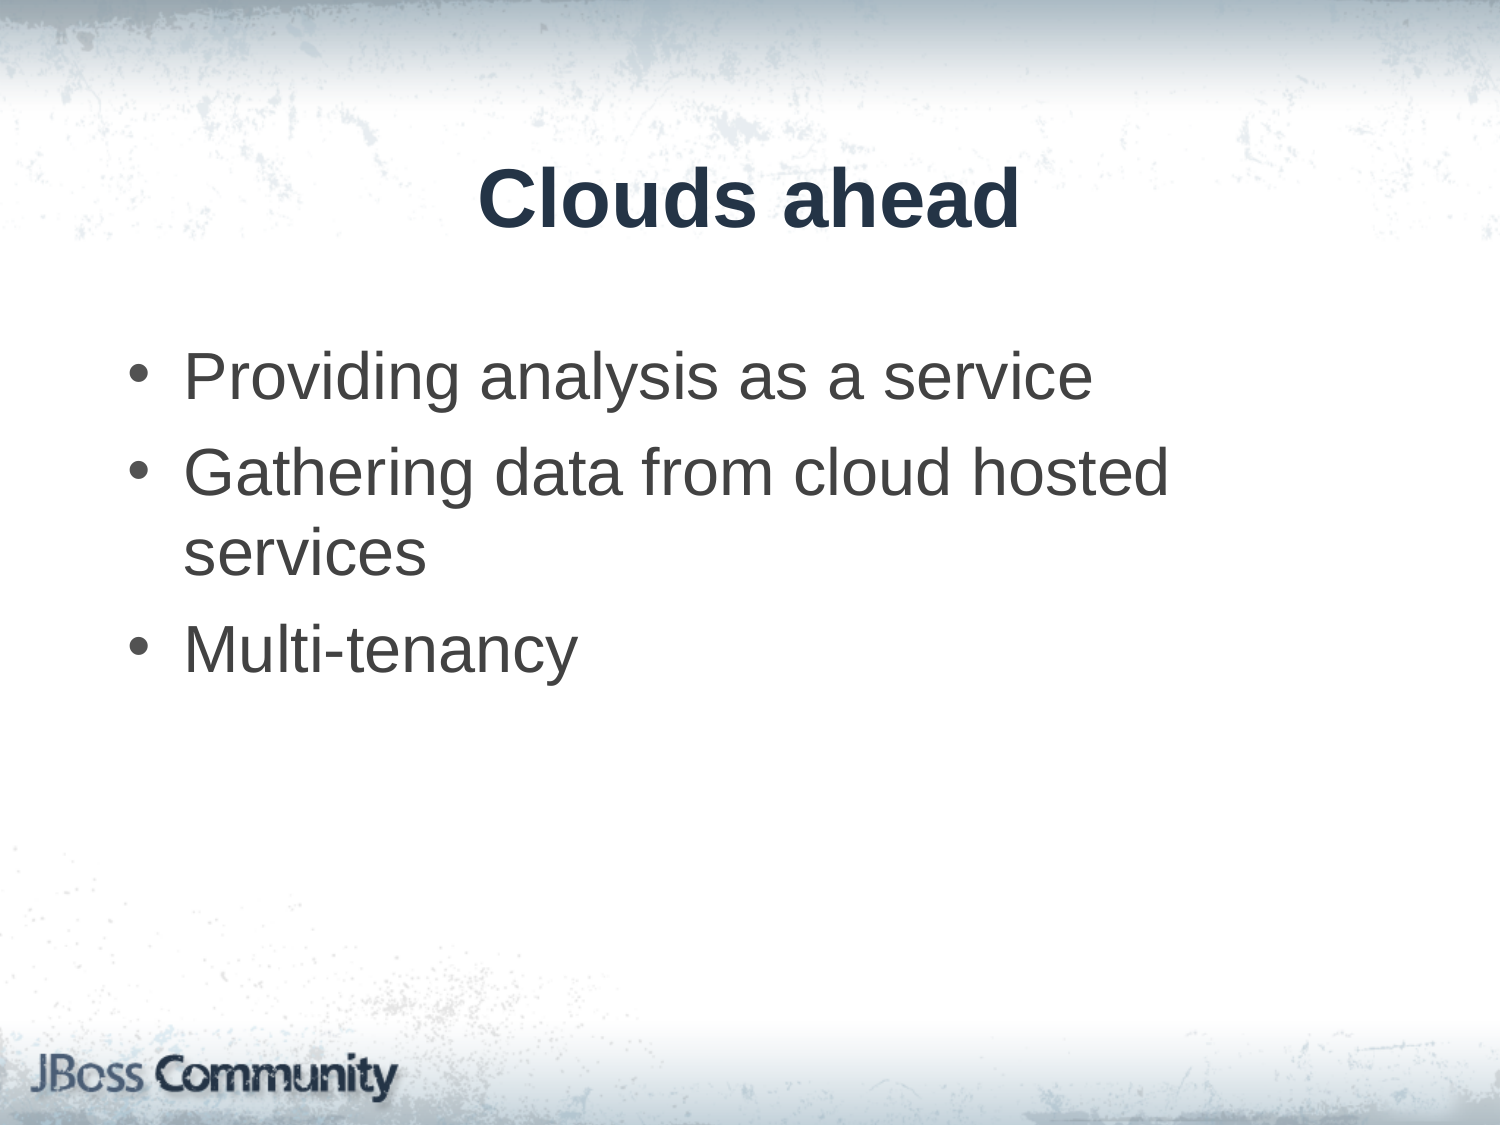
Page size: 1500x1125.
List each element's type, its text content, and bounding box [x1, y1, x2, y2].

title Clouds ahead [112, 76, 1388, 312]
picture [0, 0, 1500, 1125]
list Providing analysis as a service Gathering data from cloud hosted services Multi-tenancy [112, 324, 1388, 993]
